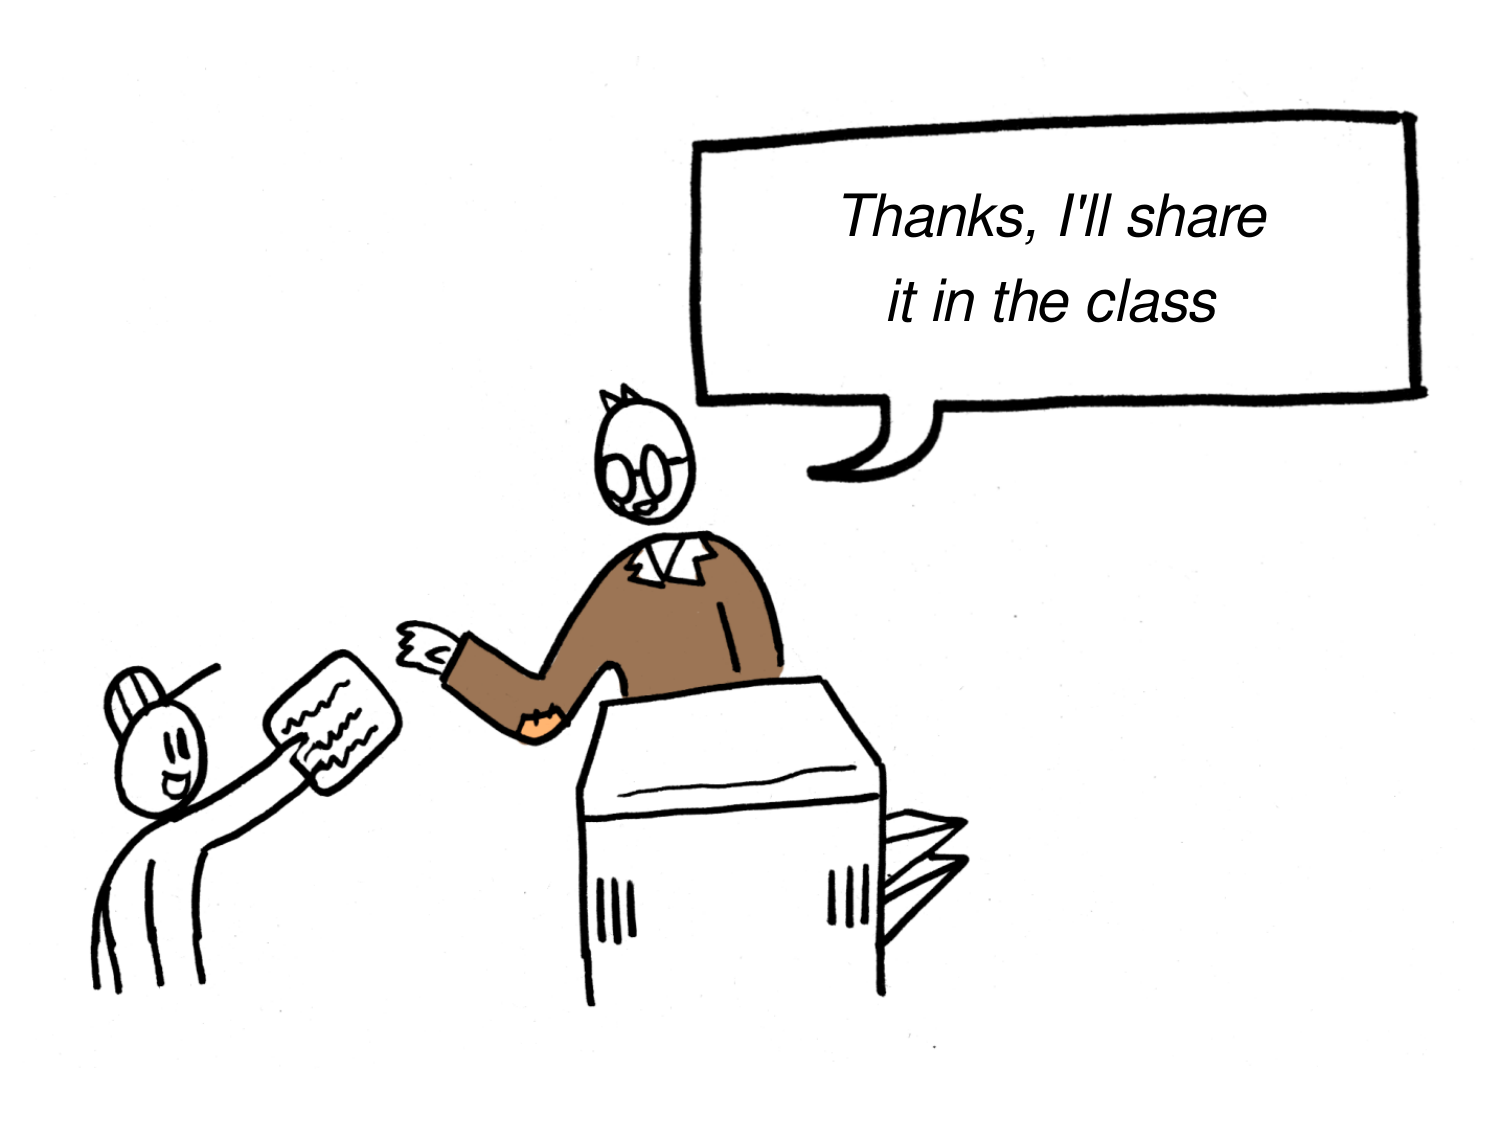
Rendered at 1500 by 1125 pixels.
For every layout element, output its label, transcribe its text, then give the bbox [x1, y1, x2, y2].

text_box Thanks, I'll share it in the class [705, 135, 1396, 390]
picture [22, 56, 1478, 1069]
